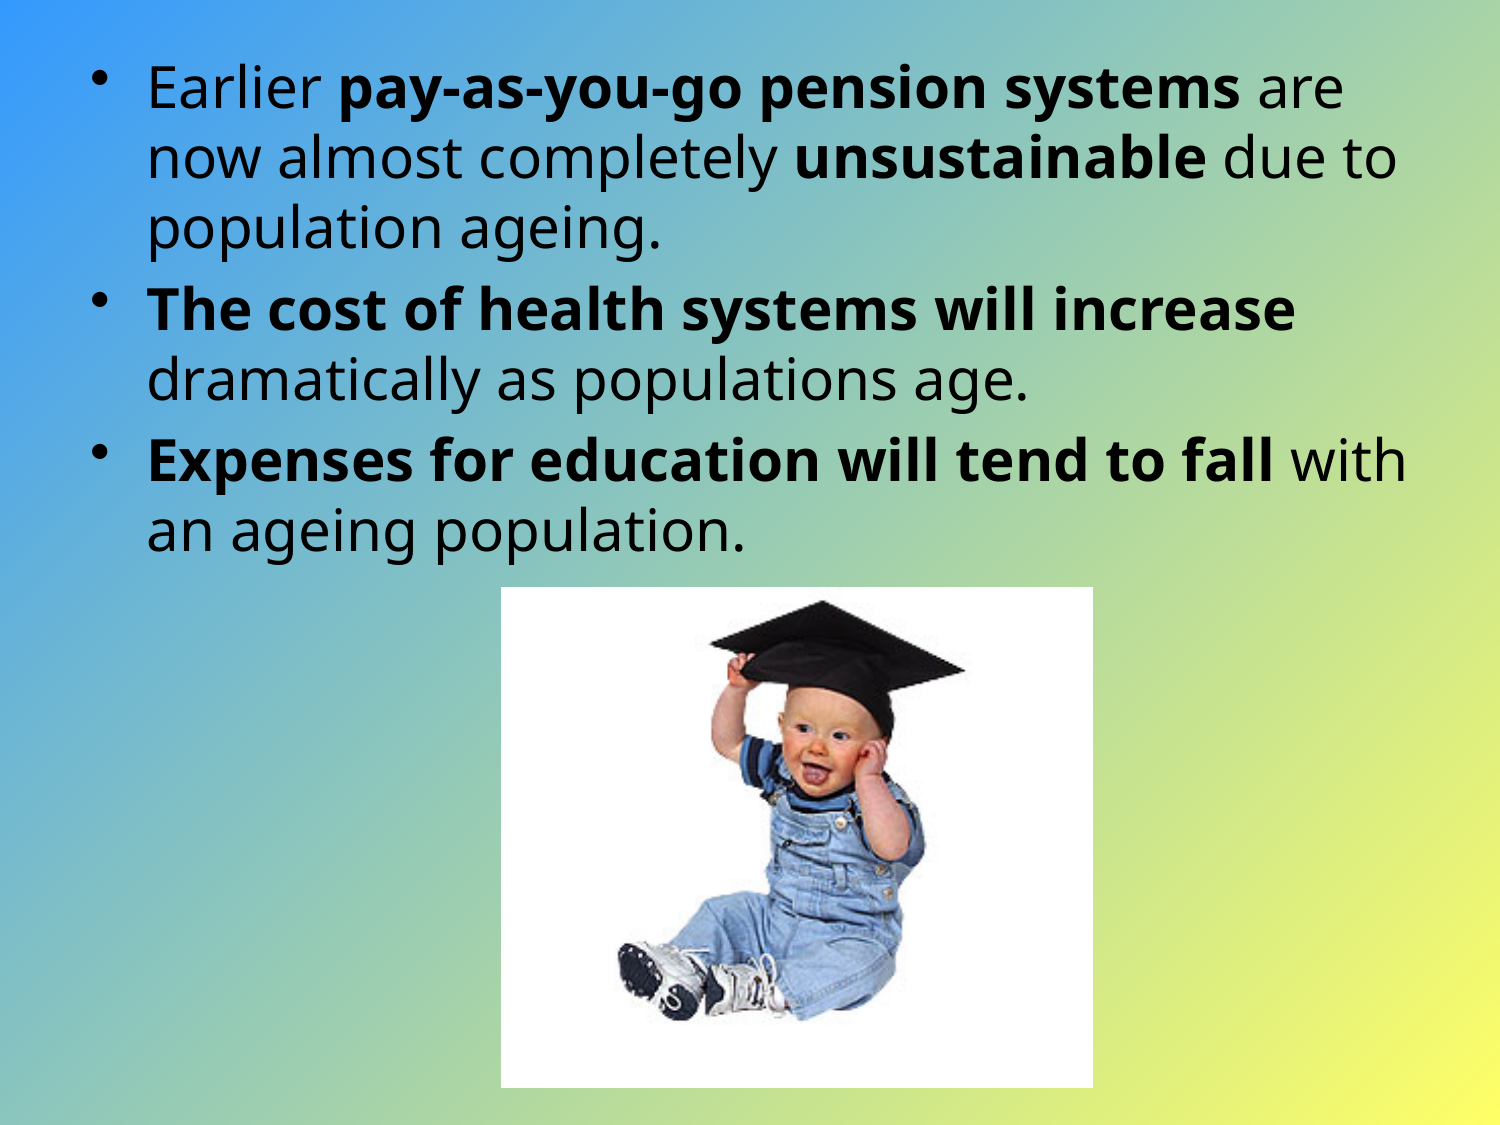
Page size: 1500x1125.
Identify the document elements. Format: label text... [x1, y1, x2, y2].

list Earlier pay-as-you-go pension systems are now almost completely unsustainable due to population ageing. The cost of health systems will increase dramatically as populations age. Expenses for education will tend to fall with an ageing population. [75, 42, 1459, 1005]
picture [501, 587, 1093, 1088]
